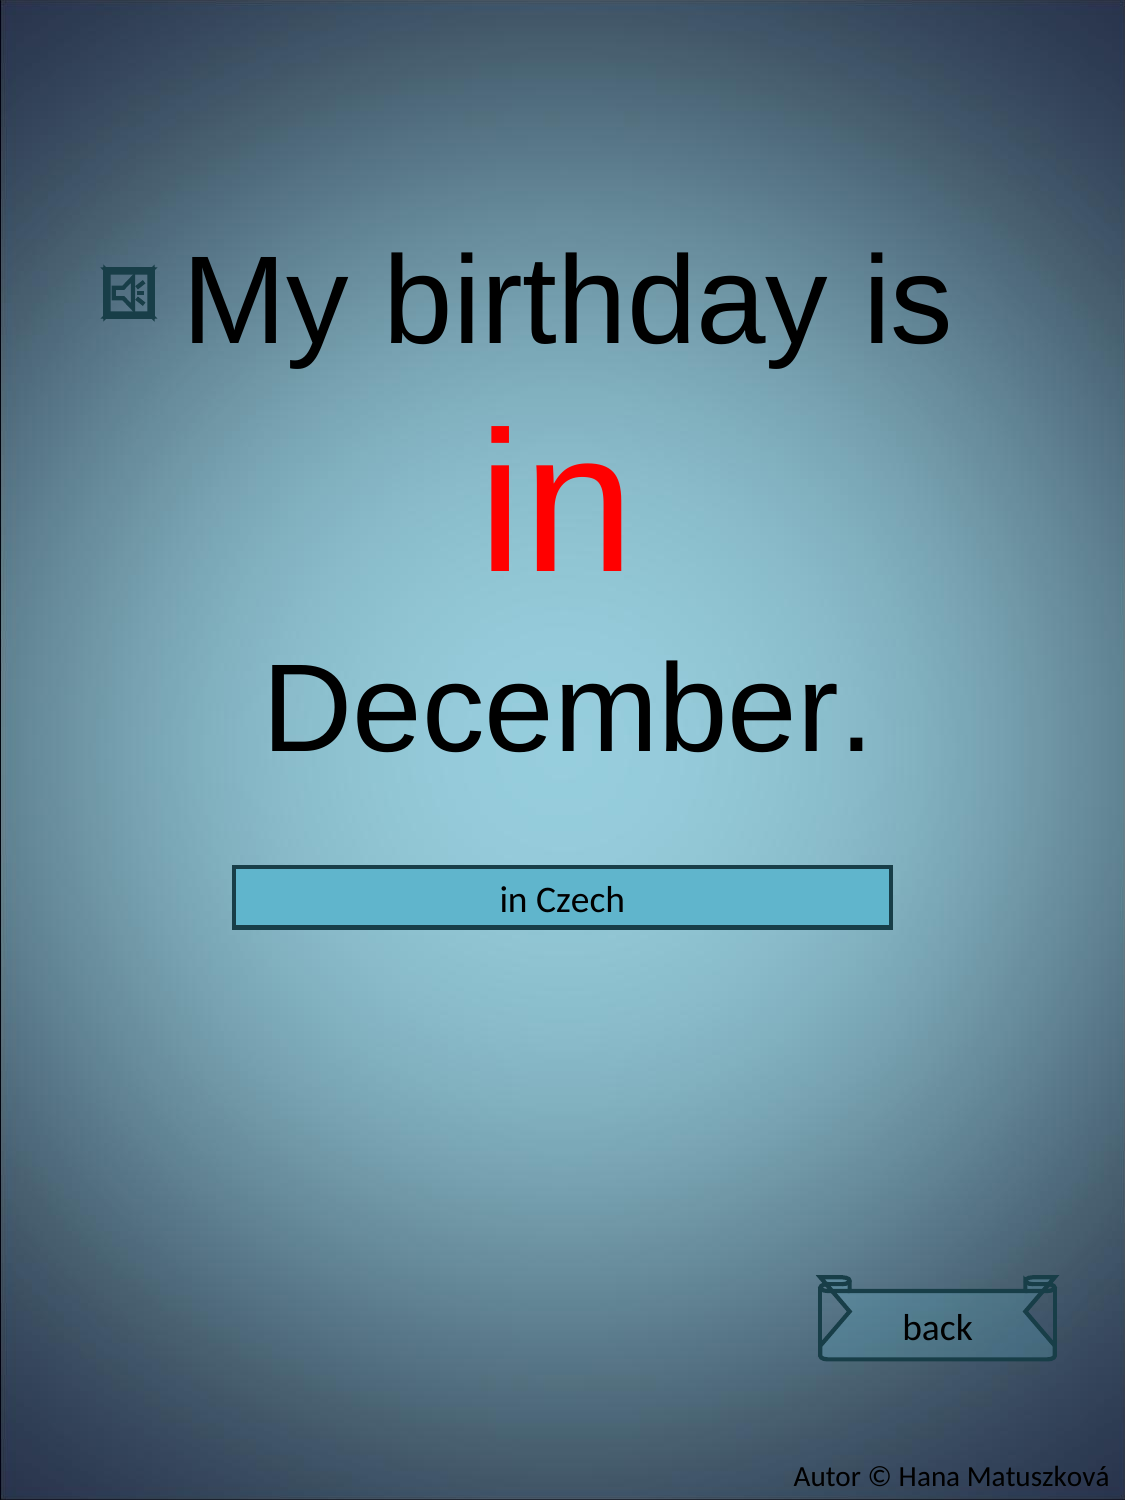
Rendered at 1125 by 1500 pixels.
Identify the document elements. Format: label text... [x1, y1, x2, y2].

text_box Mám narozeniny v prosinci. [249, 855, 888, 867]
text_box in [457, 363, 657, 618]
text_box in Czech [234, 867, 891, 928]
picture [0, 0, 1125, 1500]
text_box My birthday is [164, 210, 973, 377]
text_box December. [199, 618, 938, 784]
text_box Autor © Hana Matuszková [778, 1449, 1125, 1500]
text_box back [820, 1277, 1055, 1360]
